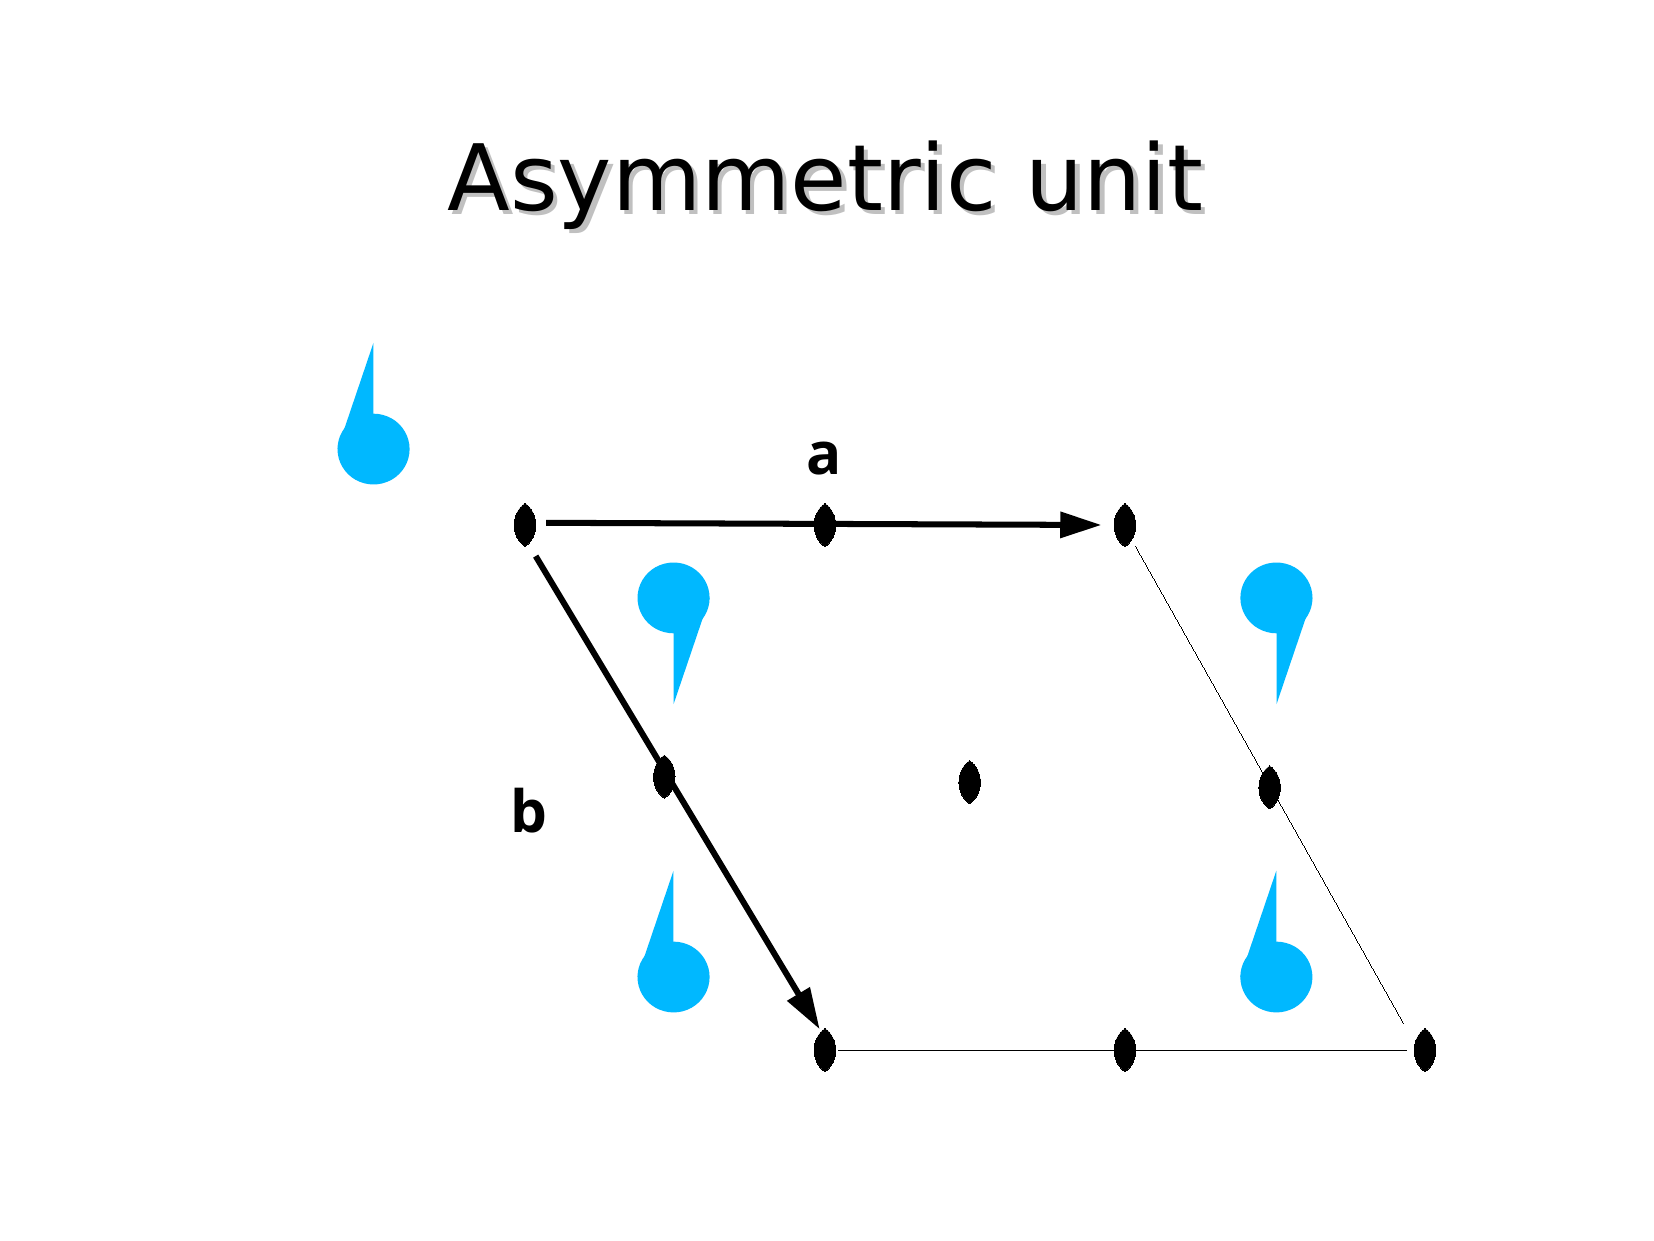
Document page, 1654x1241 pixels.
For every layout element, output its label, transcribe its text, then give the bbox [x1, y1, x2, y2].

text_box [1114, 503, 1136, 547]
text_box [514, 503, 536, 547]
text_box [1240, 870, 1313, 1013]
text_box b [510, 770, 619, 900]
text_box [814, 503, 836, 547]
text_box [1240, 562, 1313, 705]
text_box a [806, 412, 871, 498]
text_box [337, 342, 410, 485]
text_box [637, 870, 710, 1013]
text_box [1114, 1028, 1136, 1072]
text_box [1258, 765, 1281, 809]
text_box [637, 562, 710, 705]
title Asymmetric unit [120, 75, 1533, 283]
text_box [653, 755, 676, 799]
text_box [814, 1028, 836, 1072]
text_box [1414, 1028, 1436, 1072]
text_box [958, 760, 981, 804]
